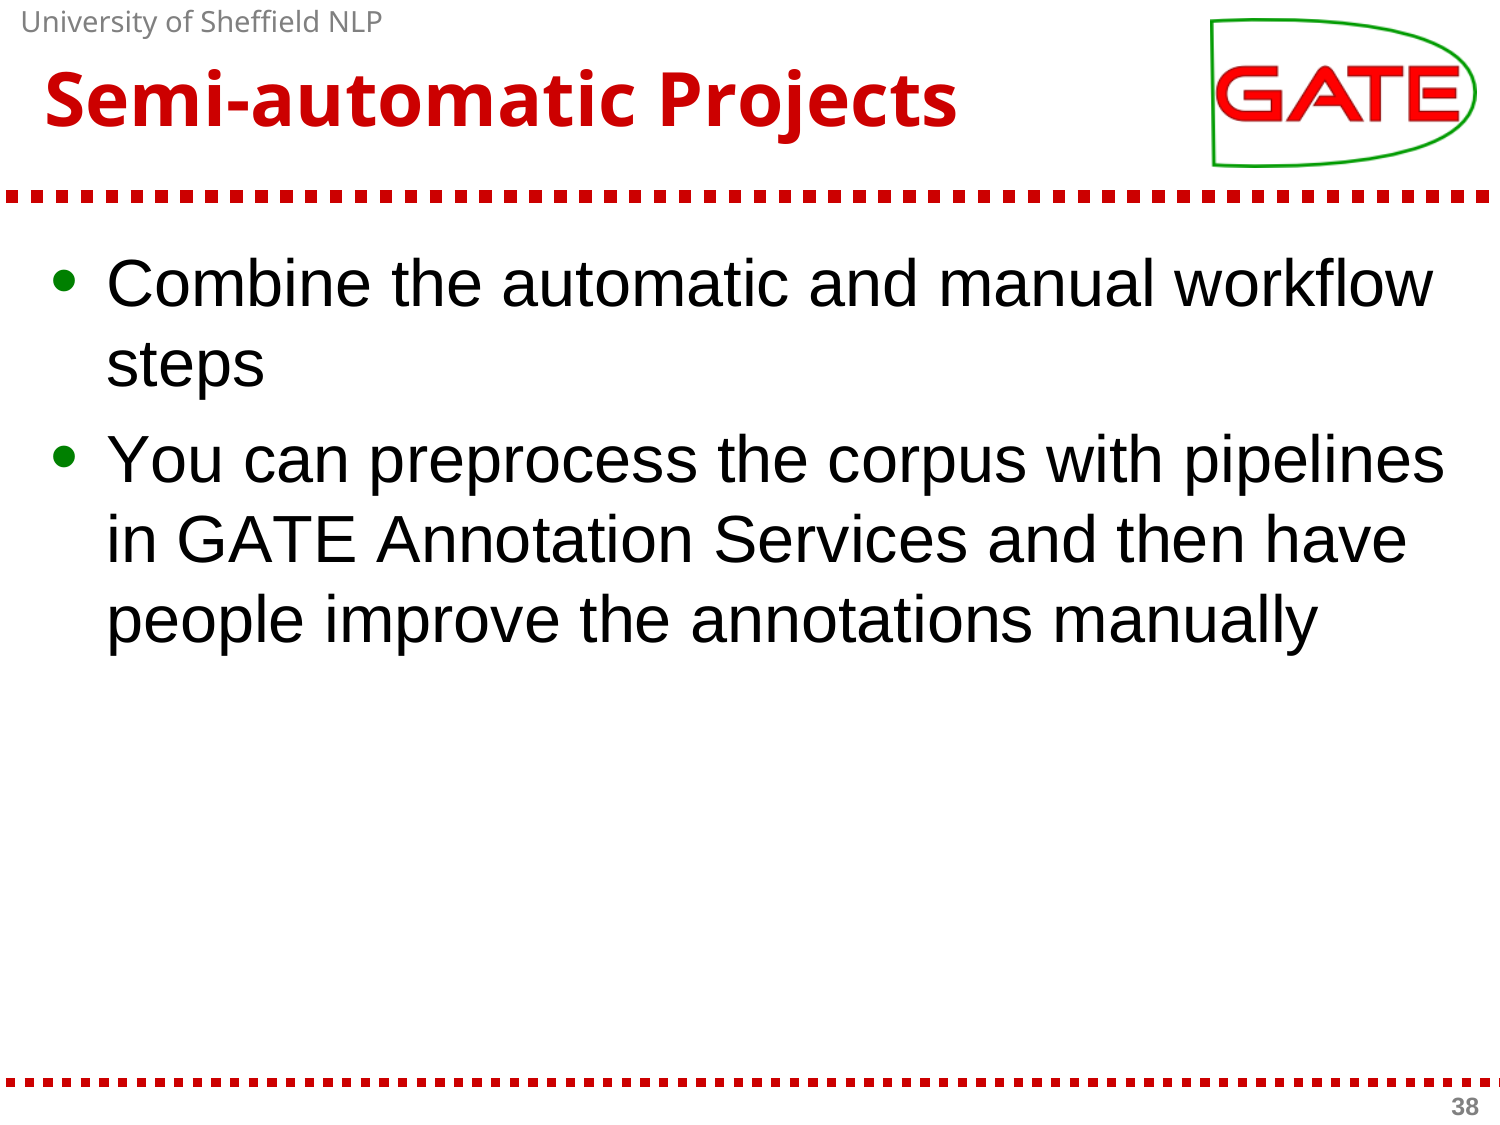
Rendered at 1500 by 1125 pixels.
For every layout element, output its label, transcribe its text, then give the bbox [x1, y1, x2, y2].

picture [1210, 18, 1477, 168]
list Combine the automatic and manual workflow steps You can preprocess the corpus with pipelines in GATE Annotation Services and then have people improve the annotations manually [35, 231, 1465, 1059]
title Semi-automatic Projects [29, 42, 1188, 149]
text_box <number> [1144, 1082, 1495, 1125]
